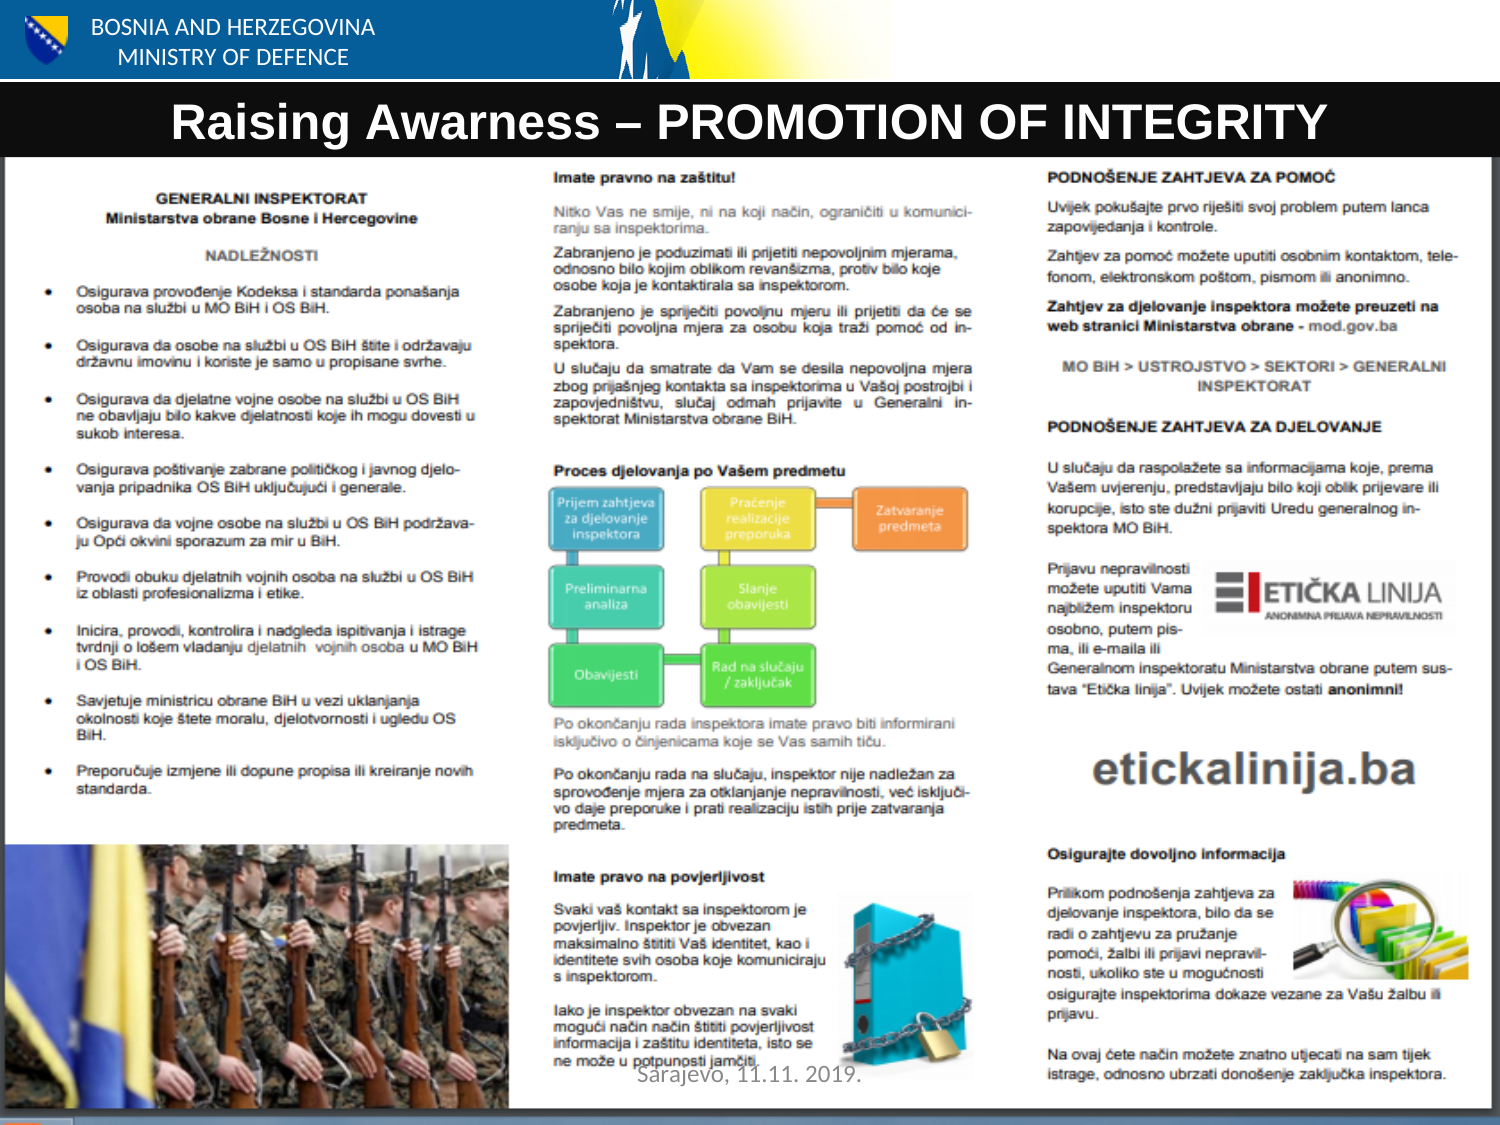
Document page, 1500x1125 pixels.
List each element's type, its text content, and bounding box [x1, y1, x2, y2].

picture [0, 158, 1500, 1125]
text_box Raising Awarness – PROMOTION OF INTEGRITY [0, 82, 1500, 158]
text_box Sarajevo, 11.11. 2019. [512, 1042, 988, 1103]
picture [0, 0, 1500, 79]
